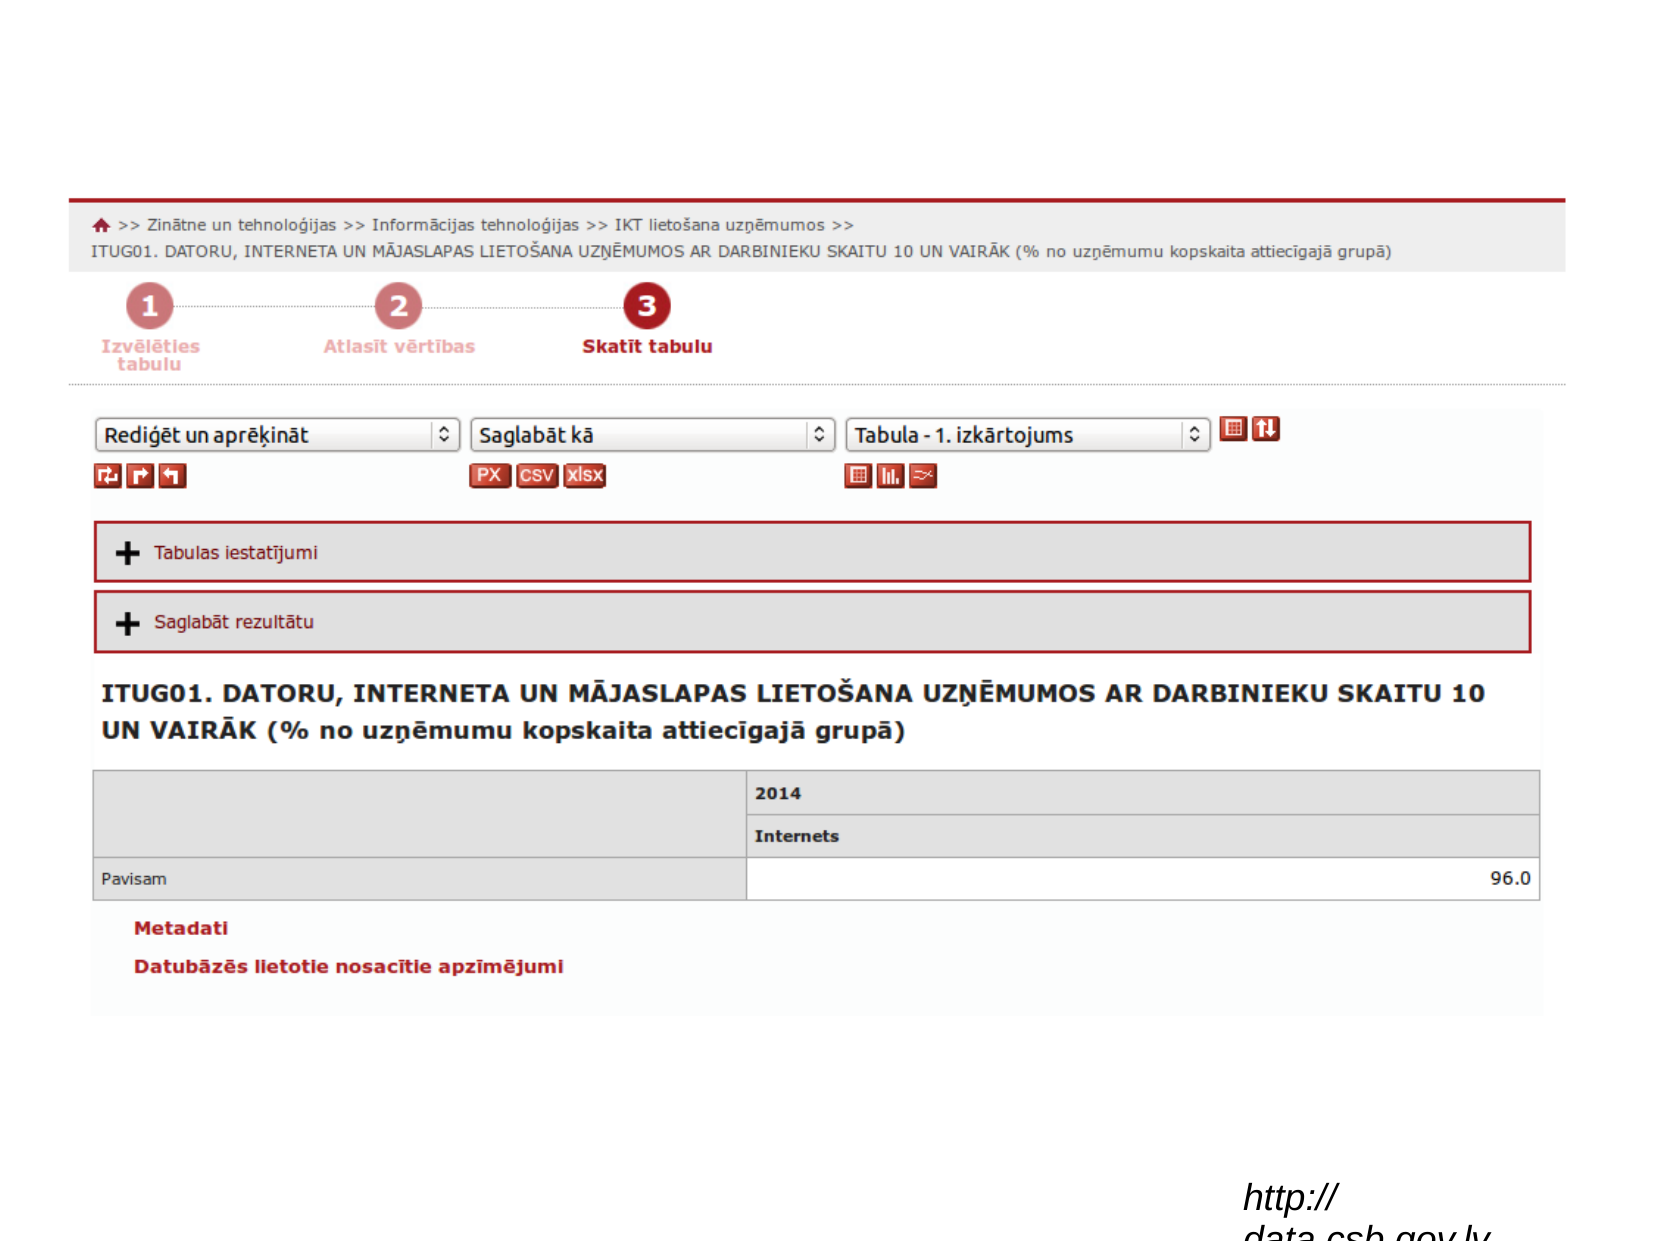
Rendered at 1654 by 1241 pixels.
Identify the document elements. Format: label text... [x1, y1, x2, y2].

text_box http://data.csb.gov.lv [1228, 1169, 1599, 1227]
picture [0, 166, 1654, 1016]
